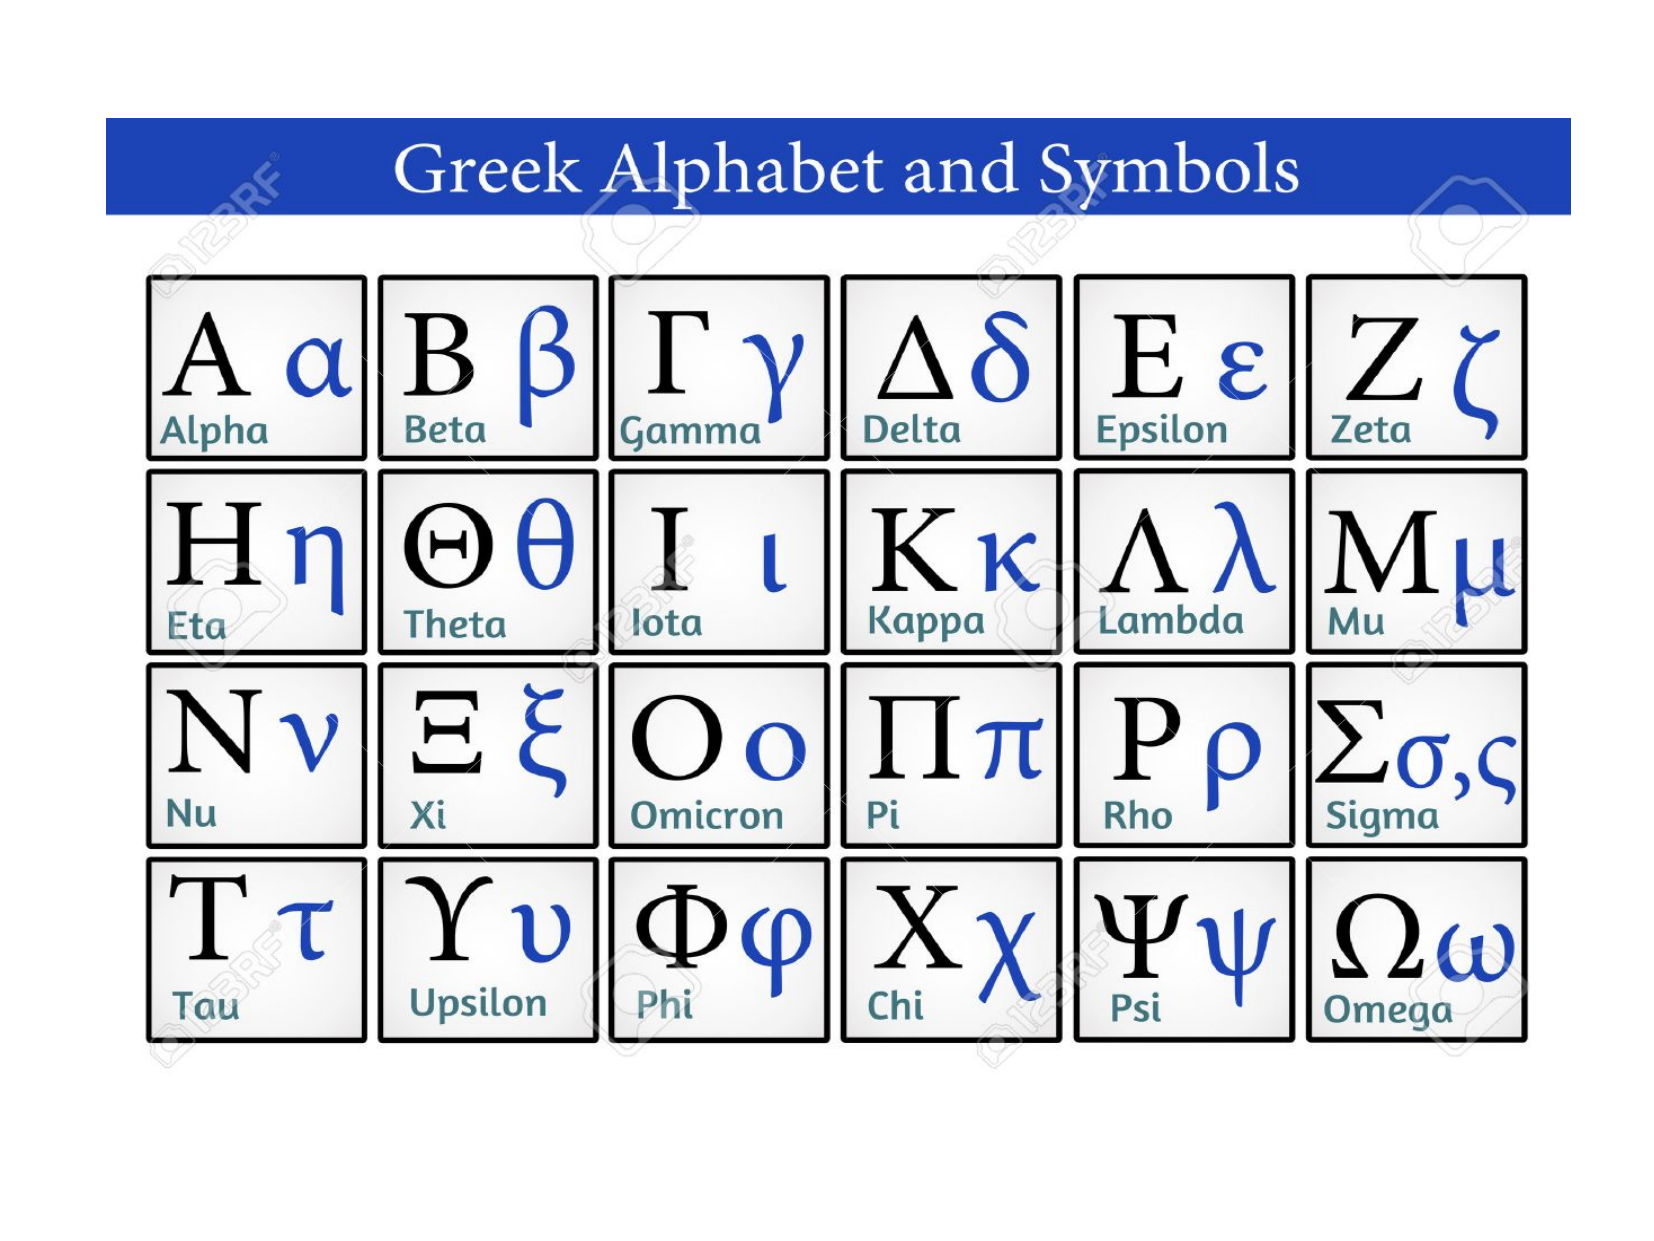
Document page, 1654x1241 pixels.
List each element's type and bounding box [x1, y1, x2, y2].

picture [106, 118, 1571, 1086]
